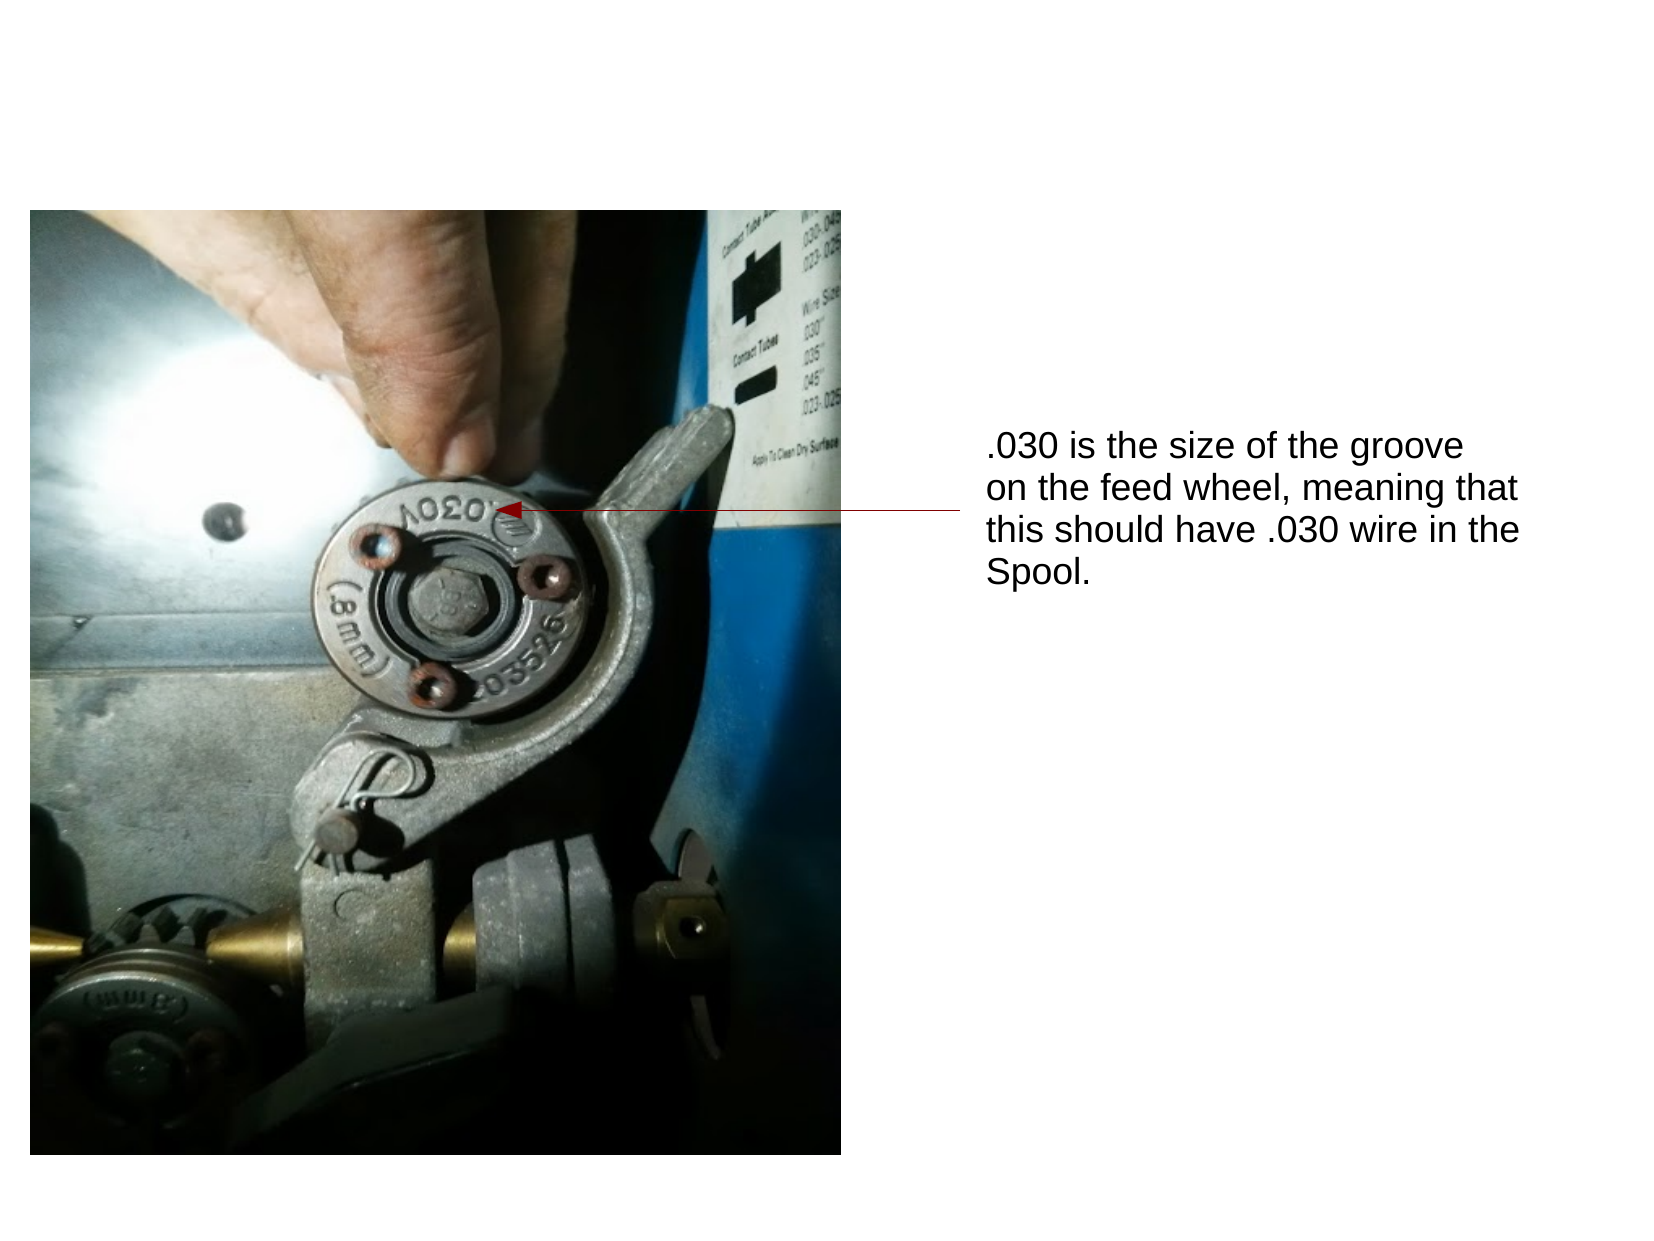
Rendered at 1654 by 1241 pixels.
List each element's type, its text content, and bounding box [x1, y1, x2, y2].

picture [30, 210, 841, 1156]
text_box .030 is the size of the groove on the feed wheel, meaning that this should have .030 wire in the Spool. [971, 416, 1546, 601]
